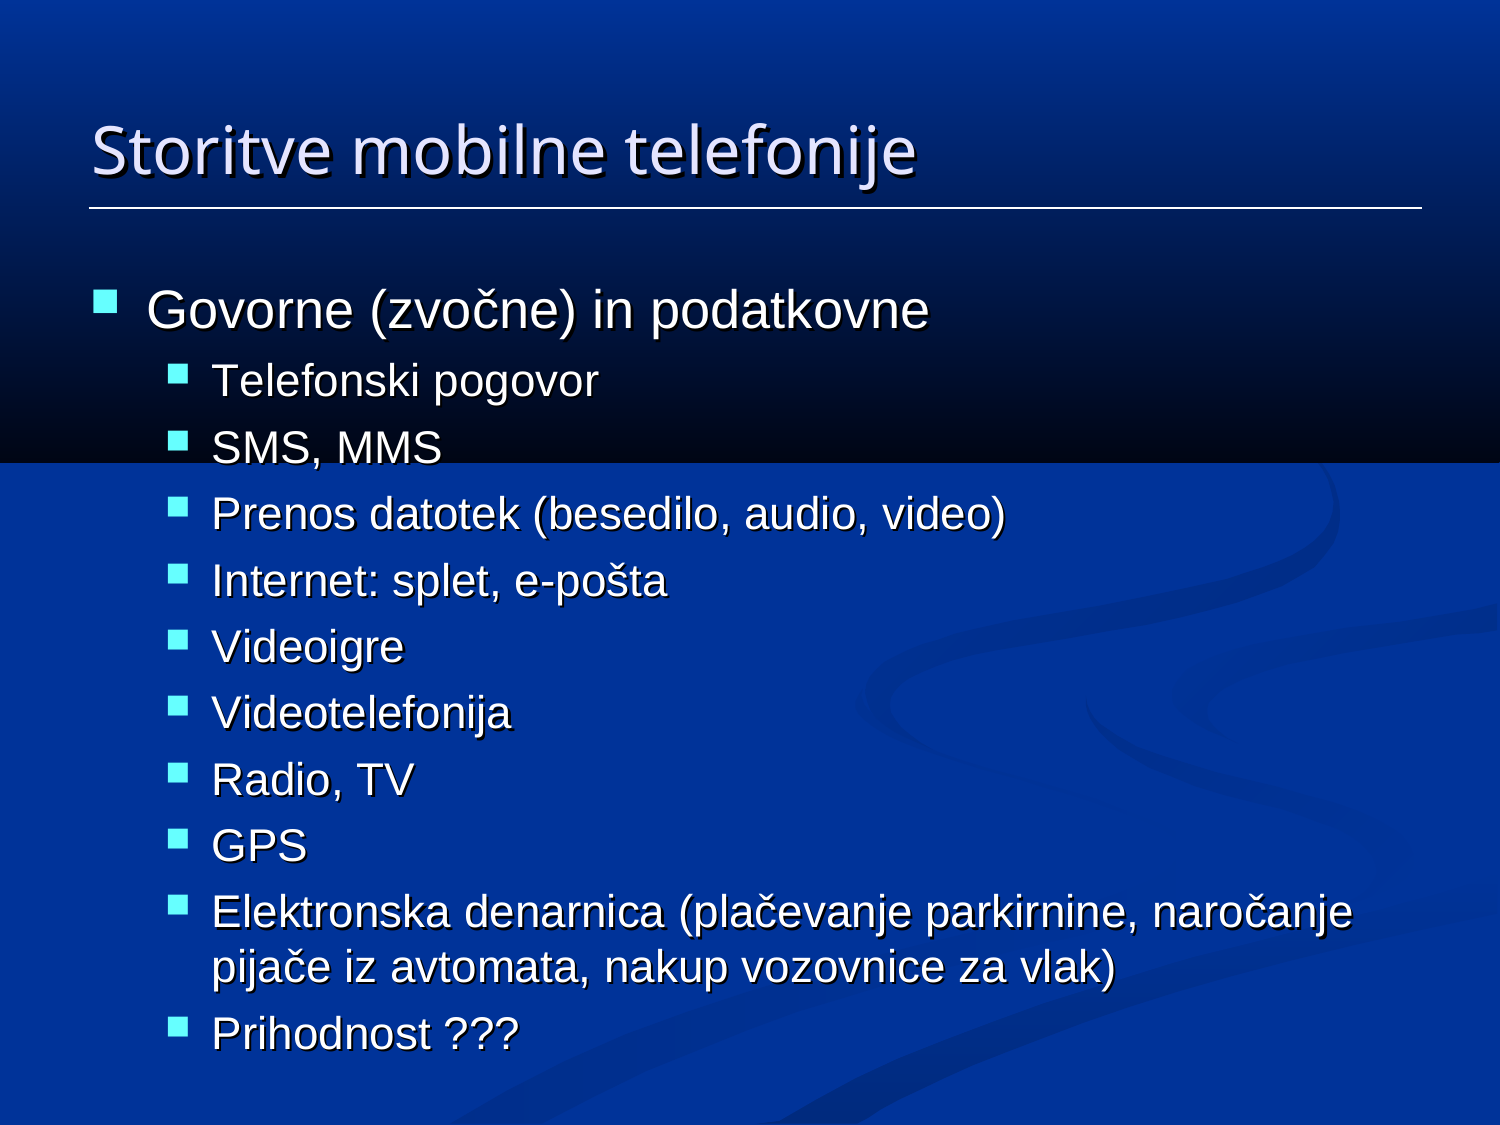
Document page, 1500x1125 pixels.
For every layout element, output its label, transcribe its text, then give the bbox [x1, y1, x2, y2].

list Govorne (zvočne) in podatkovne Telefonski pogovor SMS, MMS Prenos datotek (besedilo, audio, video) Internet: splet, e-pošta Videoigre Videotelefonija Radio, TV GPS Elektronska denarnica (plačevanje parkirnine, naročanje pijače iz avtomata, nakup vozovnice za vlak) Prihodnost ??? [75, 267, 1426, 1071]
text_box Storitve mobilne telefonije [76, 54, 1352, 242]
